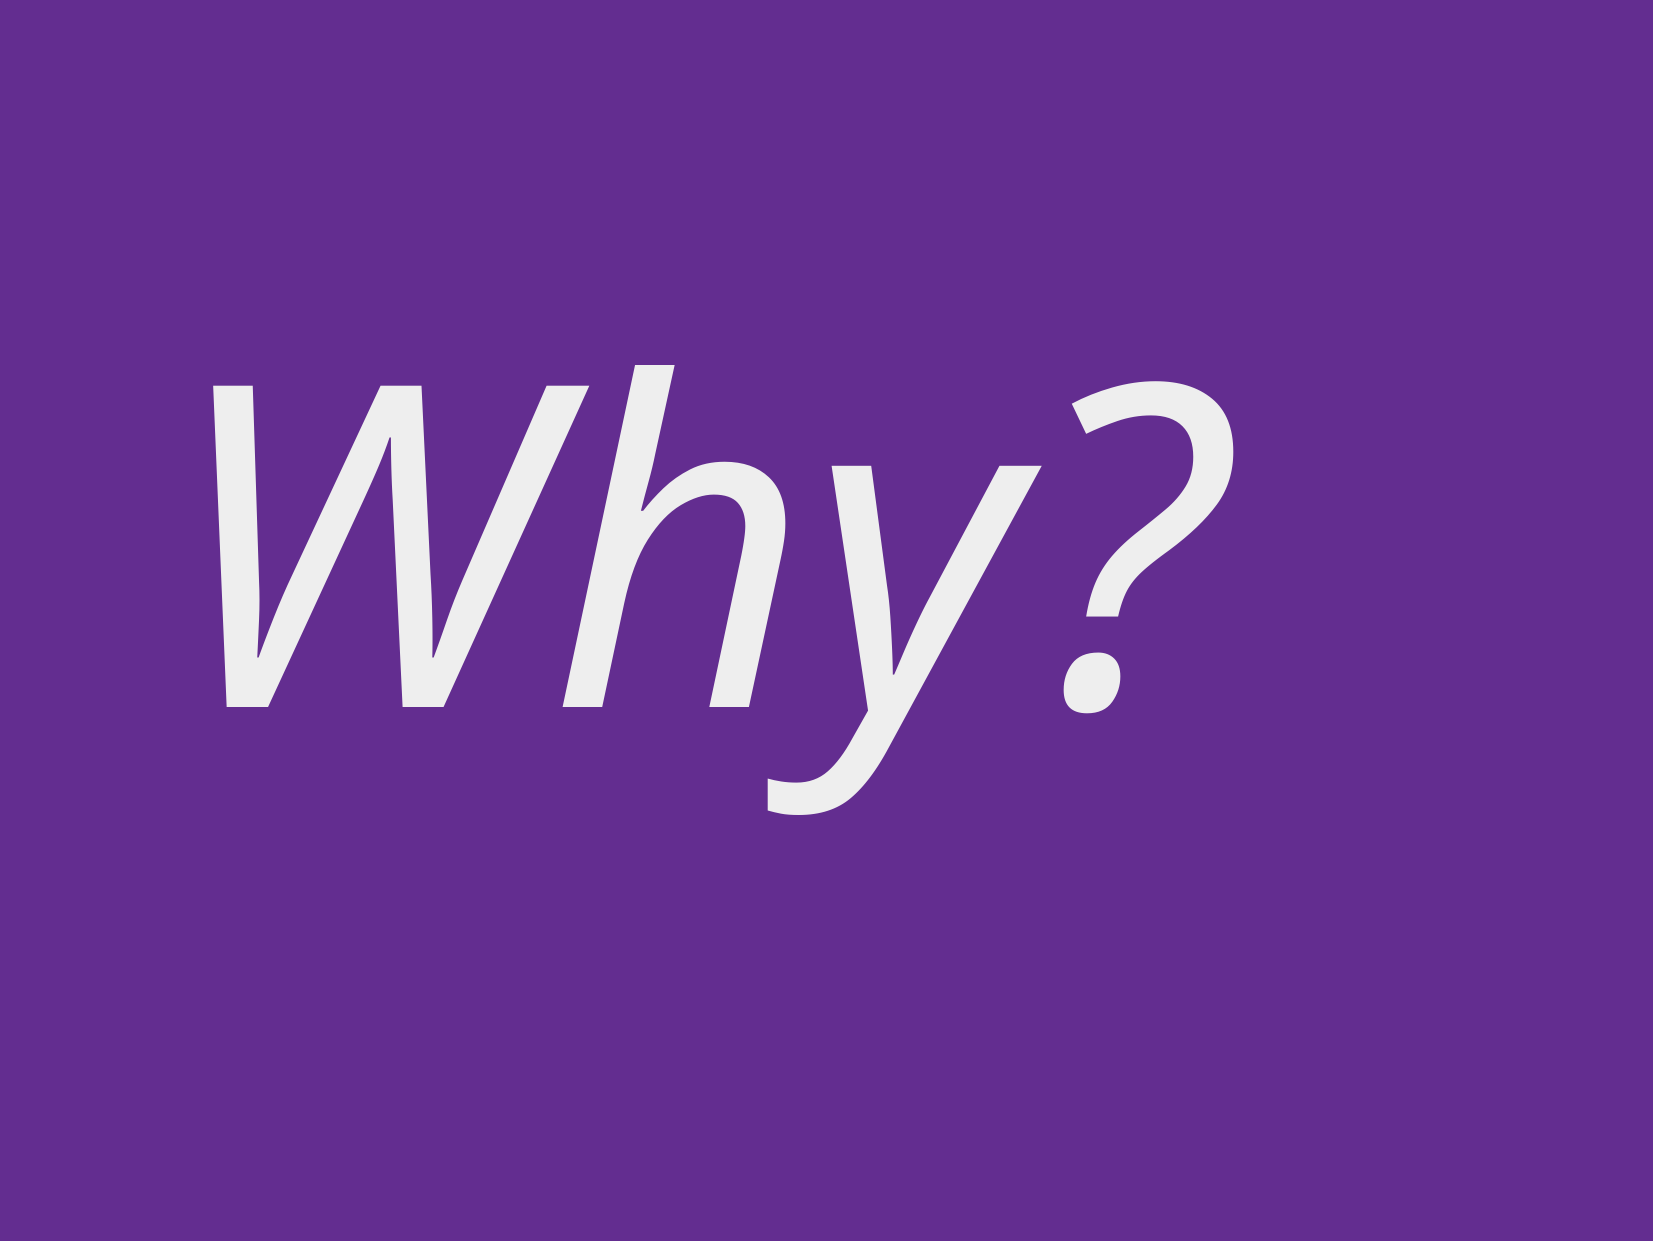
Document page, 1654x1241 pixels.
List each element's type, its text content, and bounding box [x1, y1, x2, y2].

title Why? [165, 167, 1571, 899]
